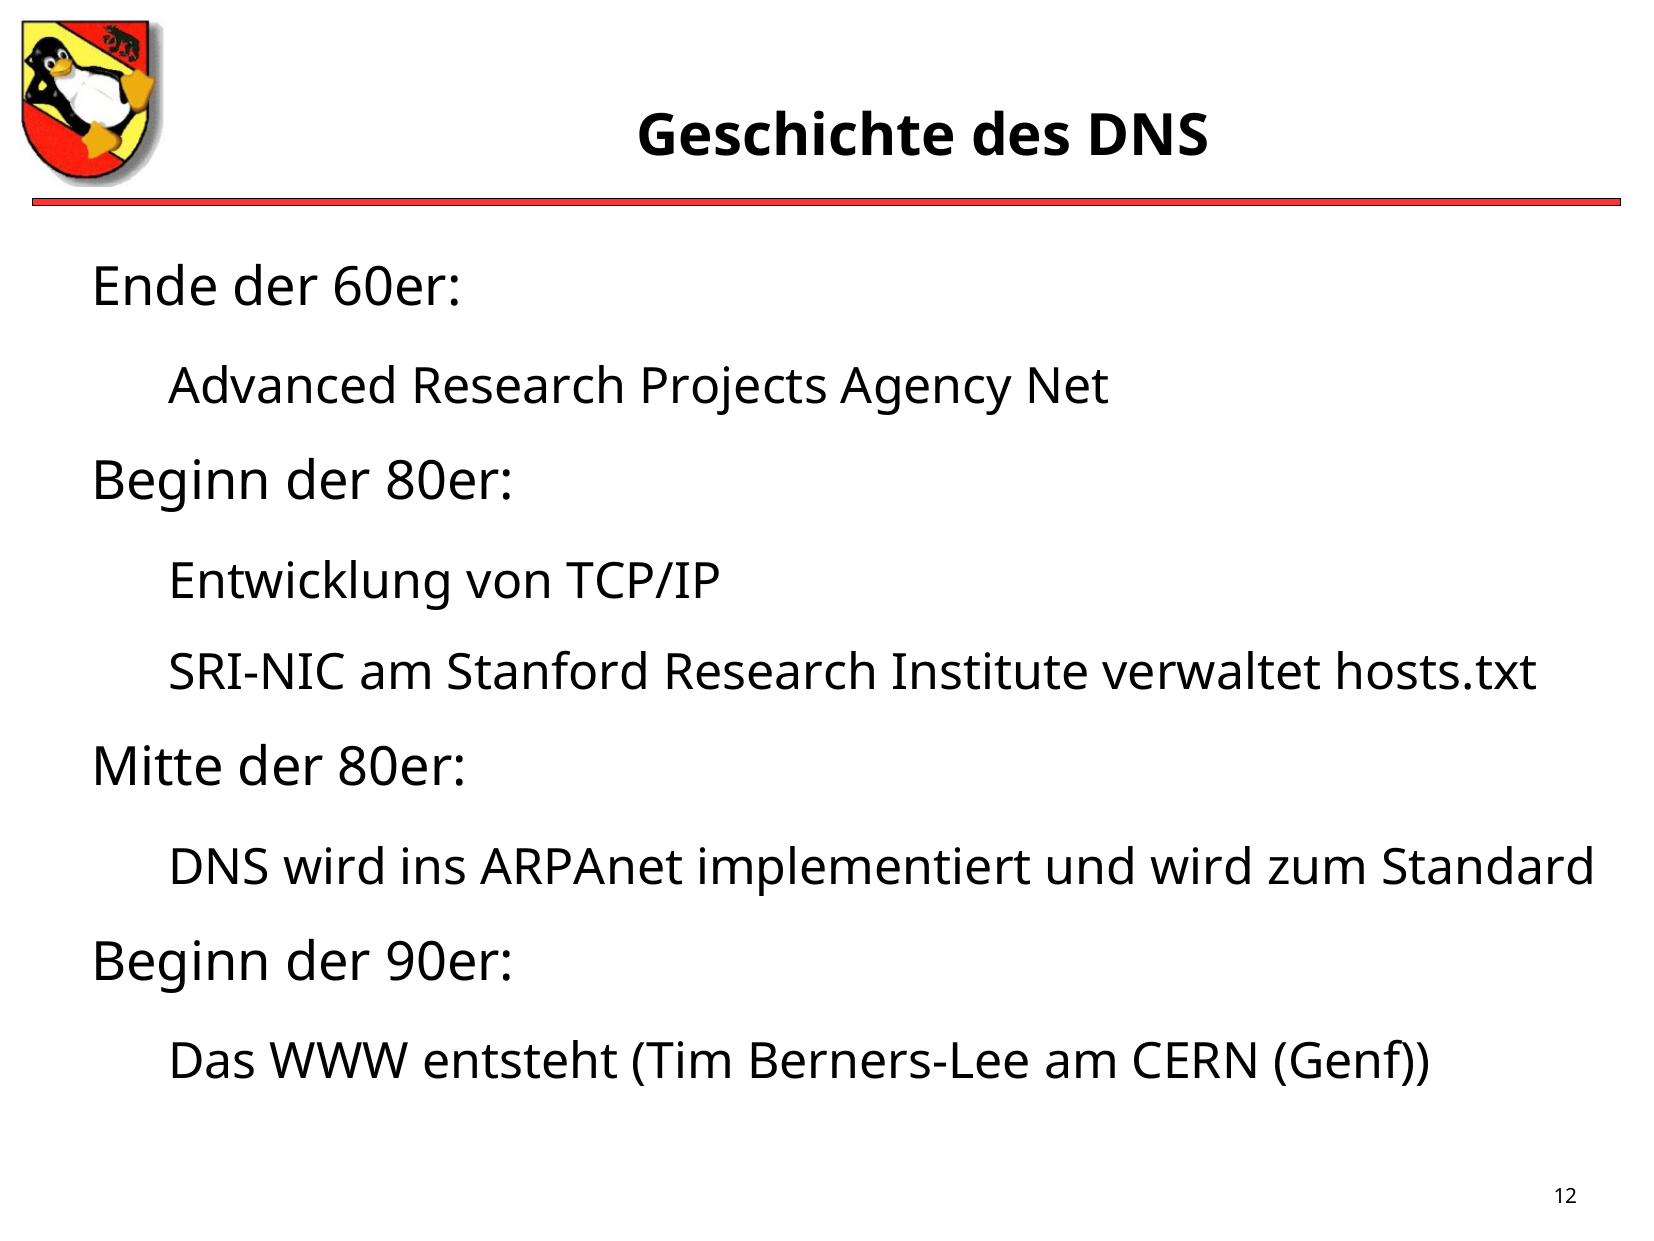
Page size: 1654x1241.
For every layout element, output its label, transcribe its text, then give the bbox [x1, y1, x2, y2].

title Geschichte des DNS [250, 88, 1595, 178]
list Ende der 60er: Advanced Research Projects Agency Net Beginn der 80er: Entwicklung von TCP/IP SRI-NIC am Stanford Research Institute verwaltet hosts.txt Mitte der 80er: DNS wird ins ARPAnet implementiert und wird zum Standard Beginn der 90er: Das WWW entsteht (Tim Berners-Lee am CERN (Genf)) [73, 247, 1610, 1152]
picture [19, 18, 168, 187]
